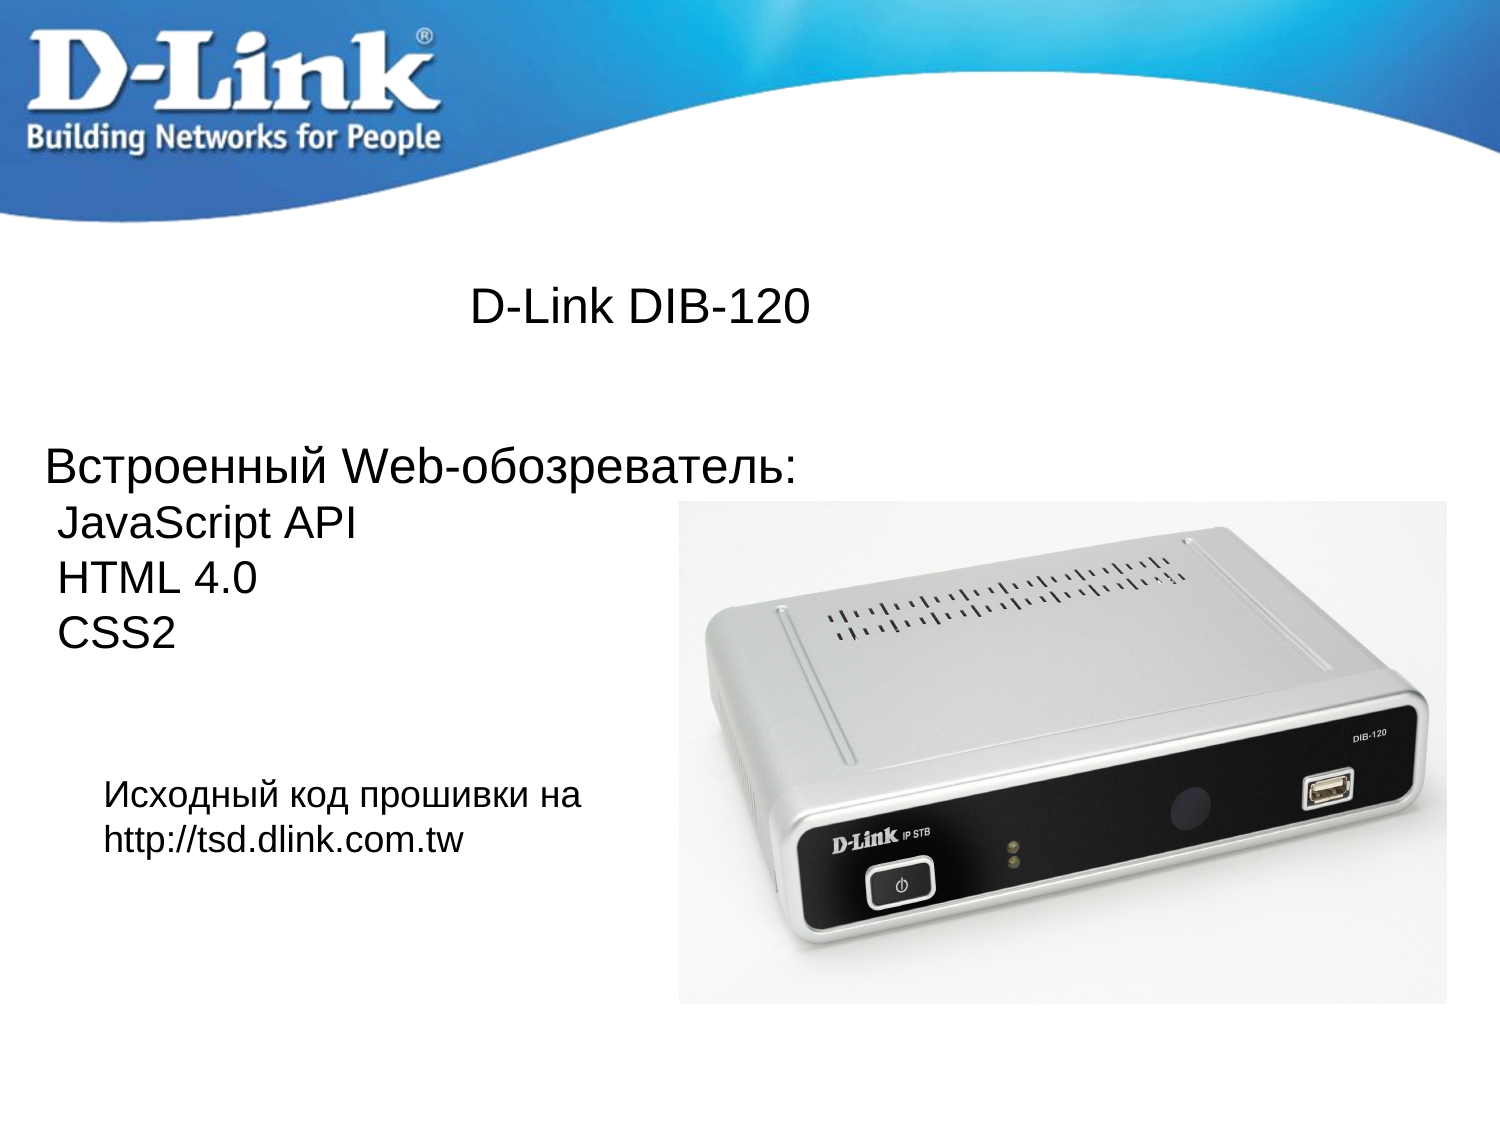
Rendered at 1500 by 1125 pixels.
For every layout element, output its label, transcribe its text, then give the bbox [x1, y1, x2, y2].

text_box D-Link DIB-120 [454, 265, 828, 341]
picture [0, 0, 1500, 1125]
text_box Встроенный Web-обозреватель: JavaScript API HTML 4.0 CSS2 [29, 425, 813, 666]
text_box Исходный код прошивки на http://tsd.dlink.com.tw [88, 762, 598, 868]
